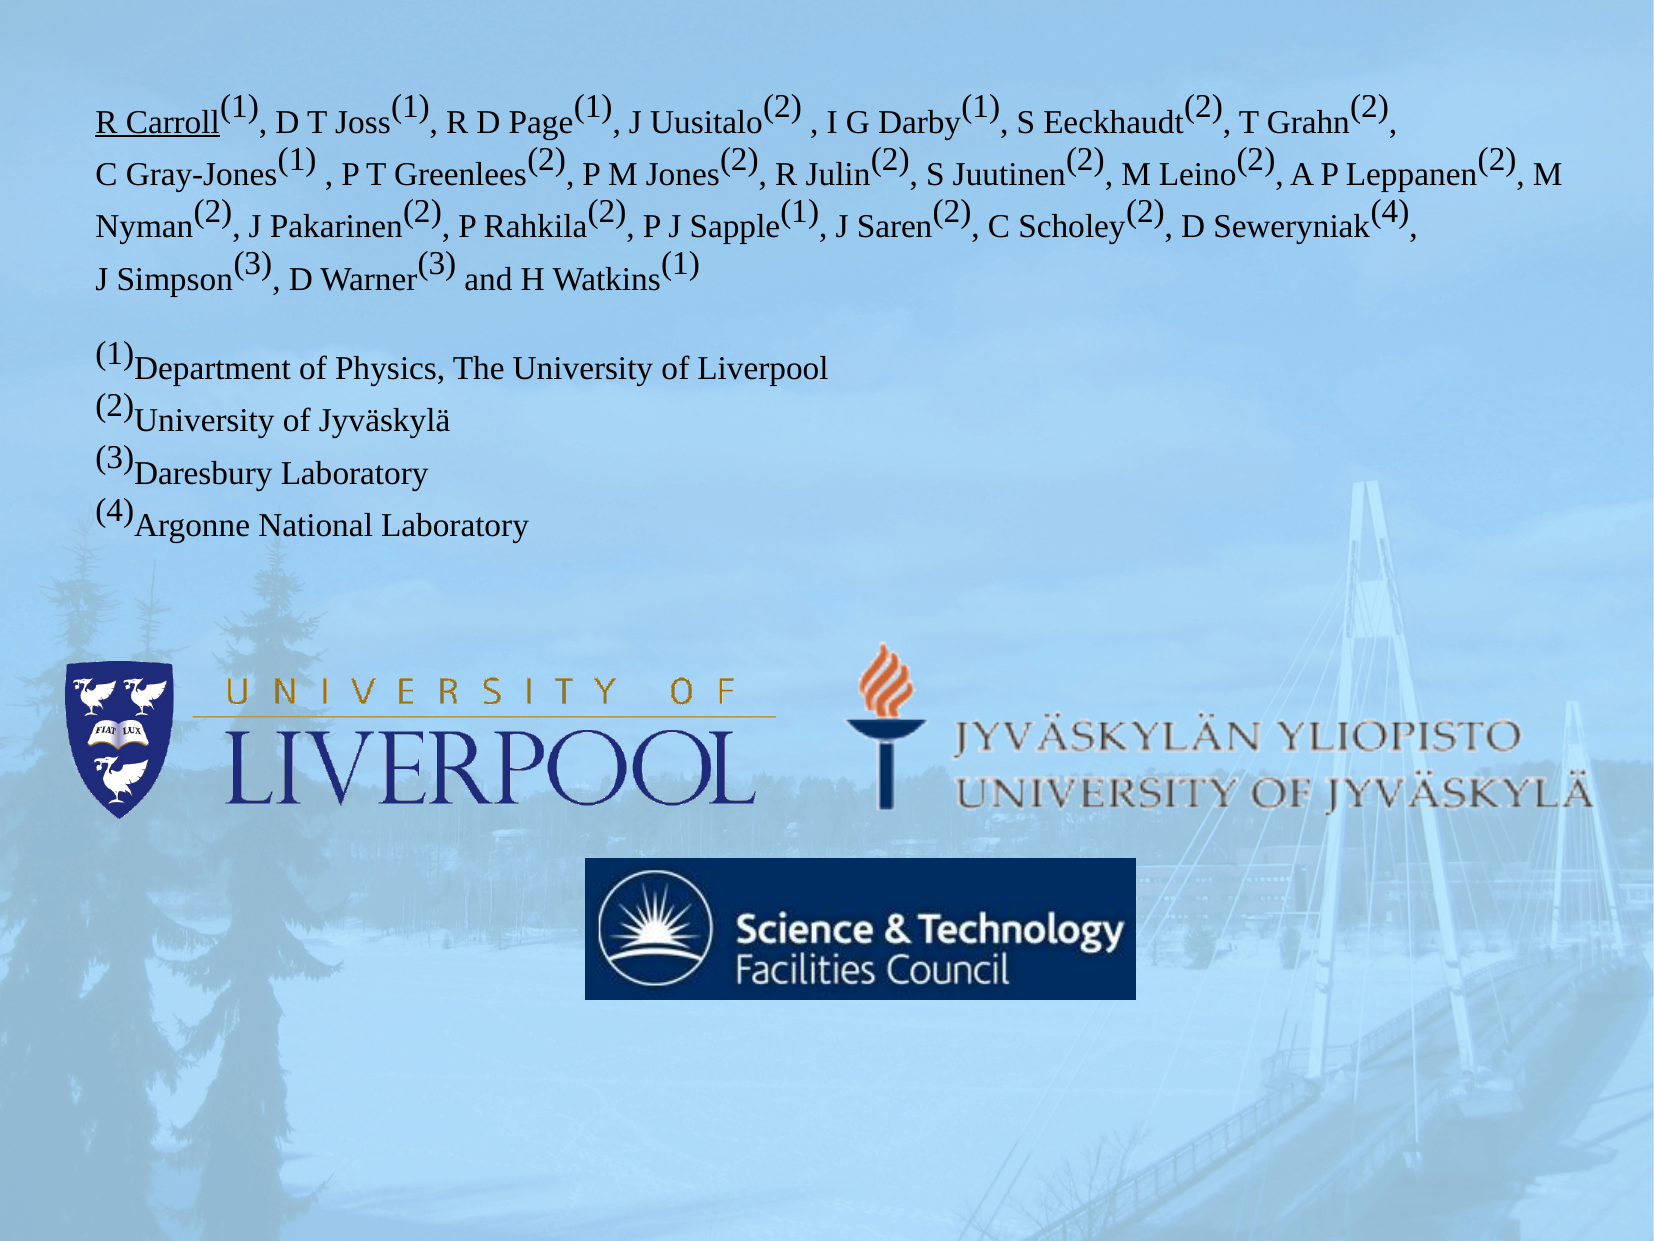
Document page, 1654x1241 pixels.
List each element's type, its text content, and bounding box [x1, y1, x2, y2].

picture [0, 0, 1654, 1241]
text_box R Carroll(1), D T Joss(1), R D Page(1), J Uusitalo(2) , I G Darby(1), S Eeckhaudt(2), T Grahn(2), C Gray-Jones(1) , P T Greenlees(2), P M Jones(2), R Julin(2), S Juutinen(2), M Leino(2), A P Leppanen(2), M Nyman(2), J Pakarinen(2), P Rahkila(2), P J Sapple(1), J Saren(2), C Scholey(2), D Seweryniak(4), J Simpson(3), D Warner(3) and H Watkins(1) (1)Department of Physics, The University of Liverpool (2)University of Jyväskylä (3)Daresbury Laboratory (4)Argonne National Laboratory [80, 80, 1581, 598]
